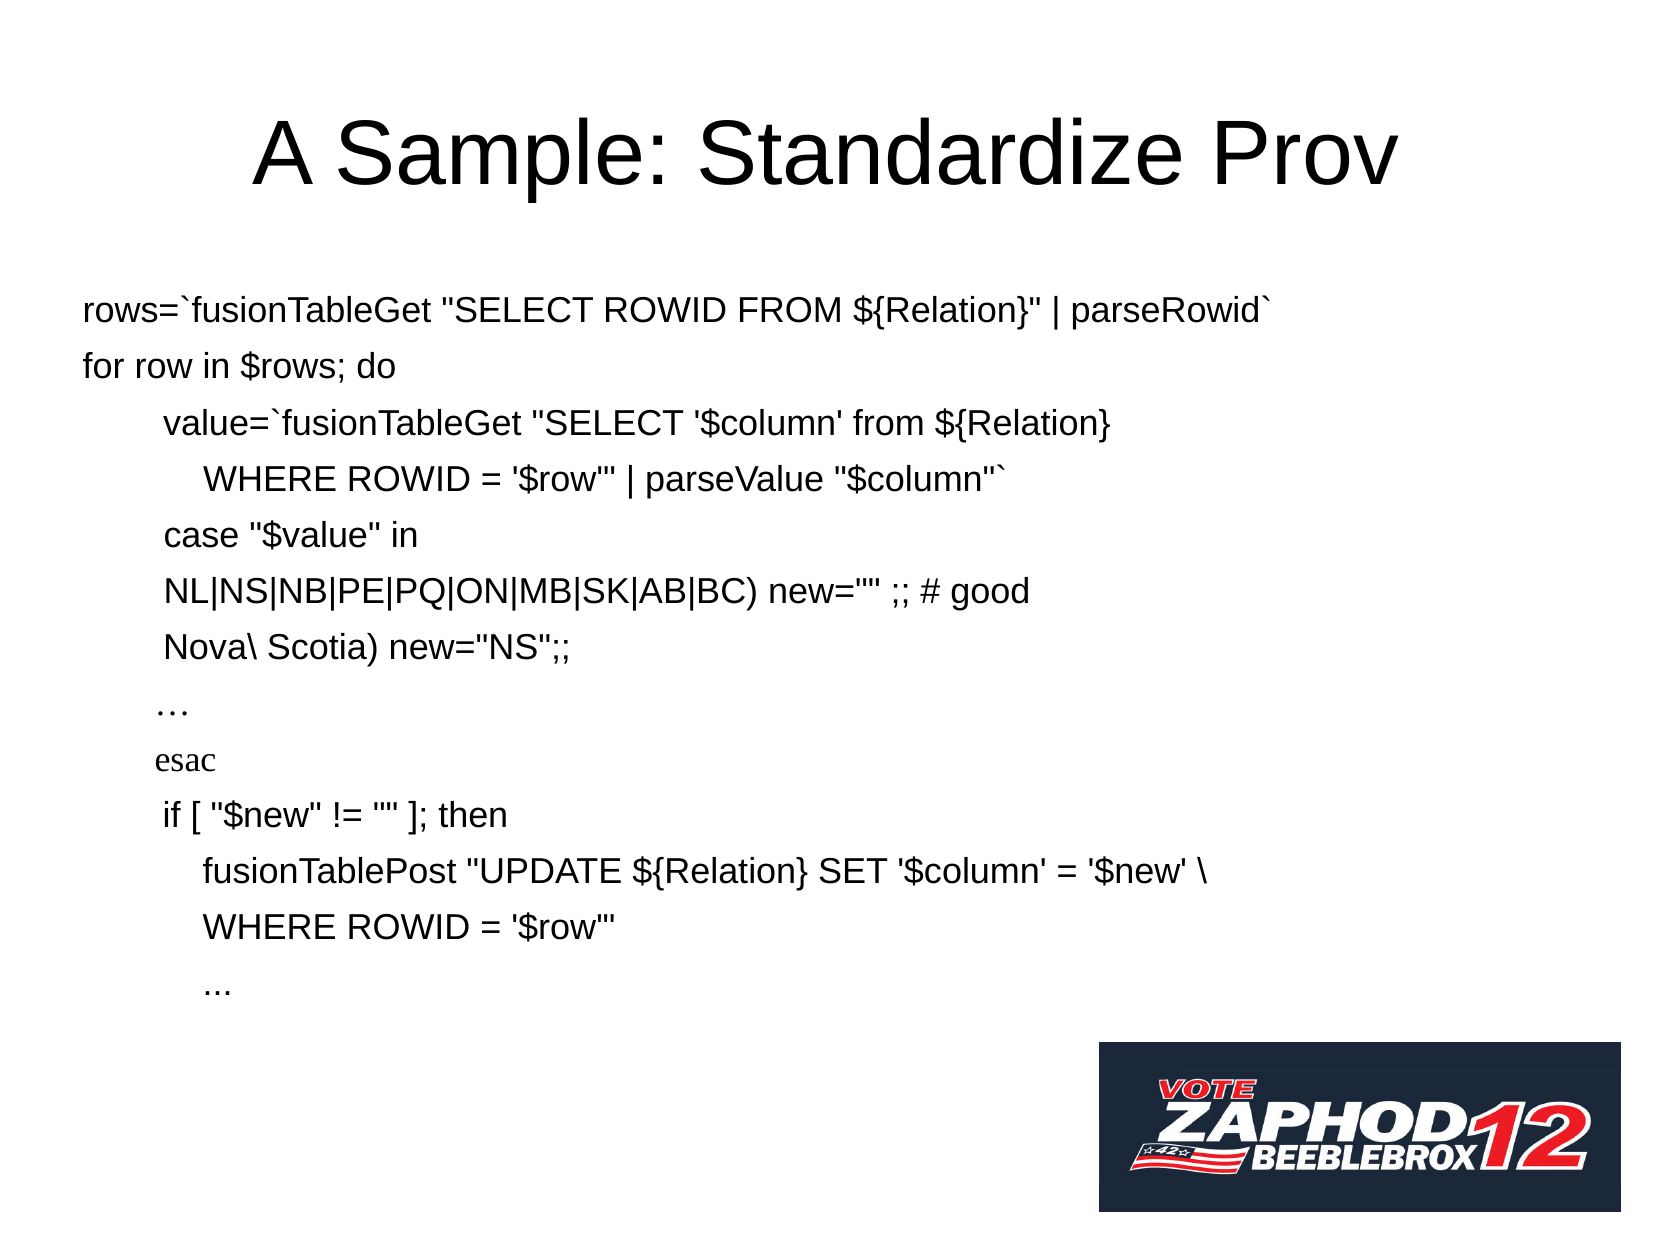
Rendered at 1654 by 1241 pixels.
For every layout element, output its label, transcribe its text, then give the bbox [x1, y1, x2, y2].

picture [1099, 1042, 1621, 1212]
title A Sample: Standardize Prov [82, 49, 1571, 257]
list rows=`fusionTableGet "SELECT ROWID FROM ${Relation}" | parseRowid` for row in $rows; do value=`fusionTableGet "SELECT '$column' from ${Relation} WHERE ROWID = '$row'" | parseValue "$column"` case "$value" in NL|NS|NB|PE|PQ|ON|MB|SK|AB|BC) new="" ;; # good Nova\ Scotia) new="NS";; … esac if [ "$new" != "" ]; then fusionTablePost "UPDATE ${Relation} SET '$column' = '$new' \ WHERE ROWID = '$row'" ... [82, 290, 1571, 1010]
